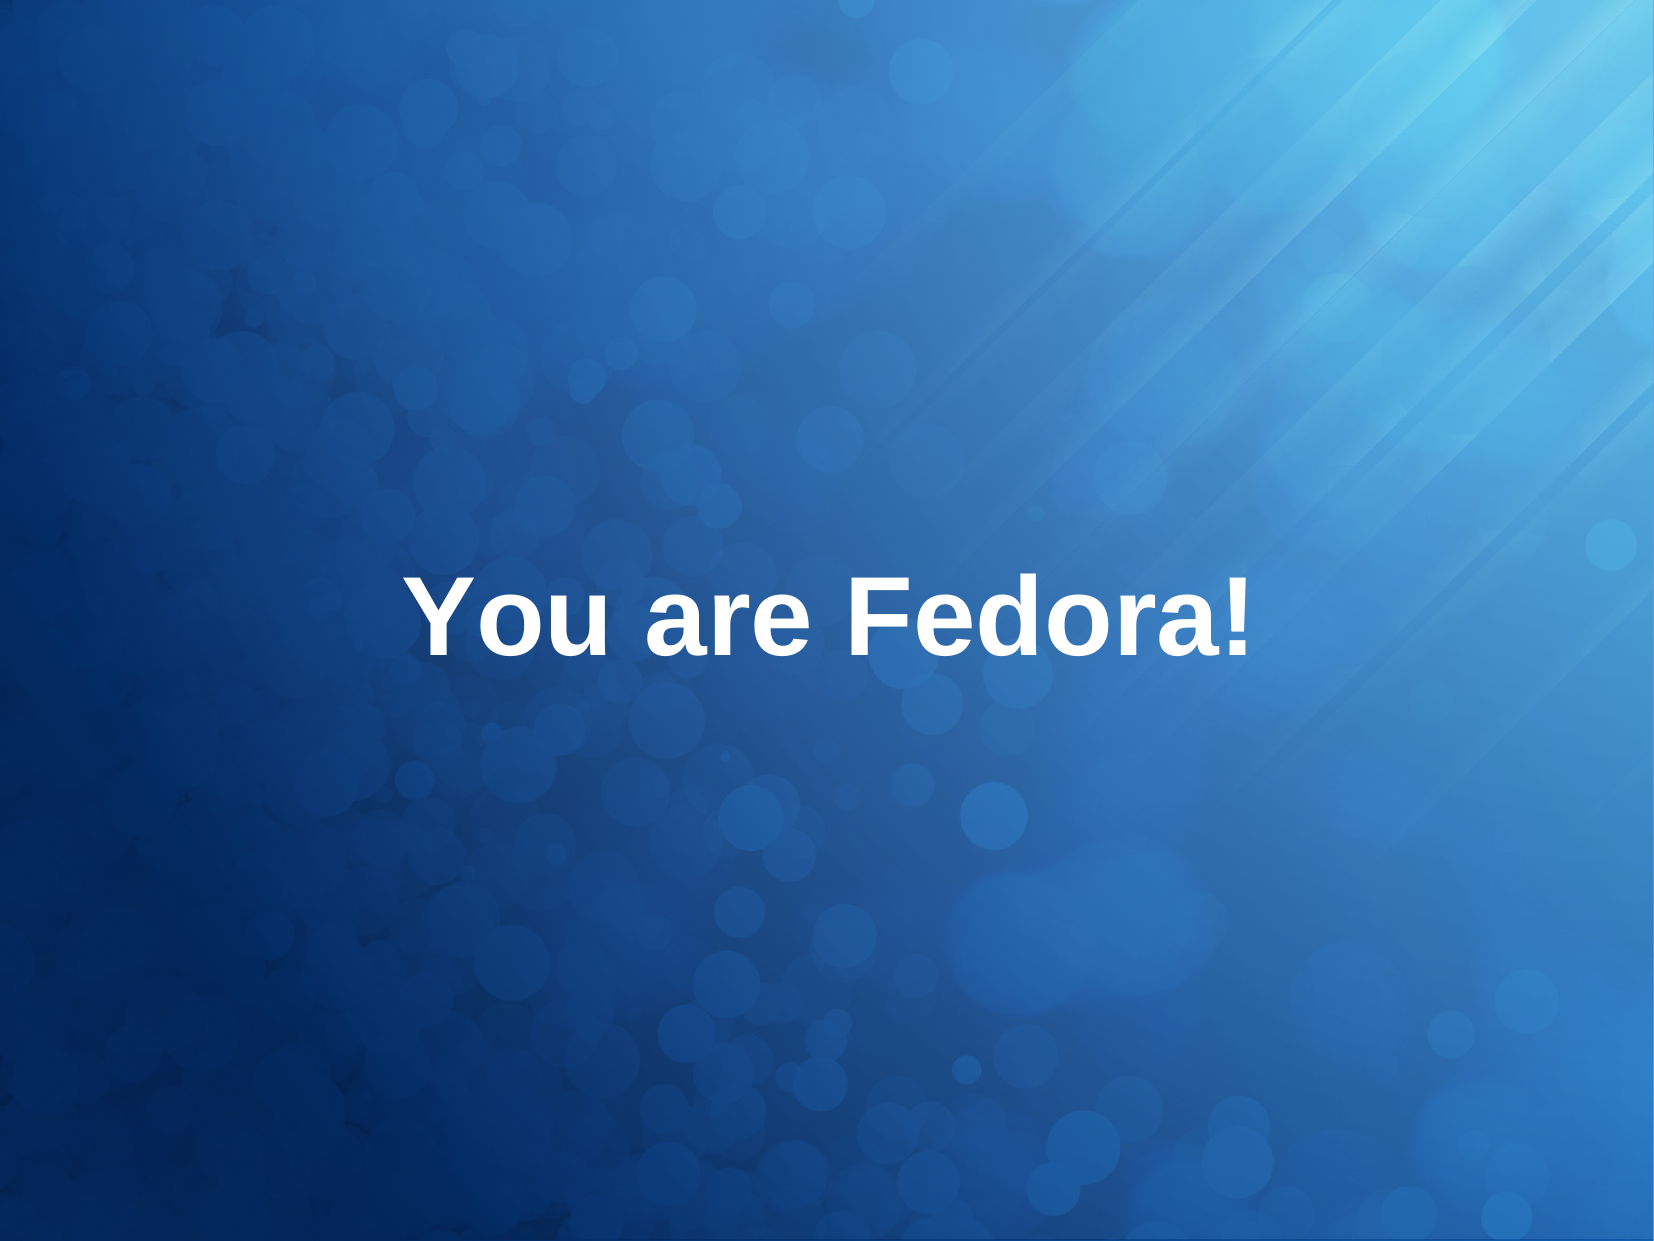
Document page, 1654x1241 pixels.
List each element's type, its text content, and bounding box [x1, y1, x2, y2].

title You are Fedora! [41, 513, 1618, 721]
picture [0, 0, 1654, 1241]
